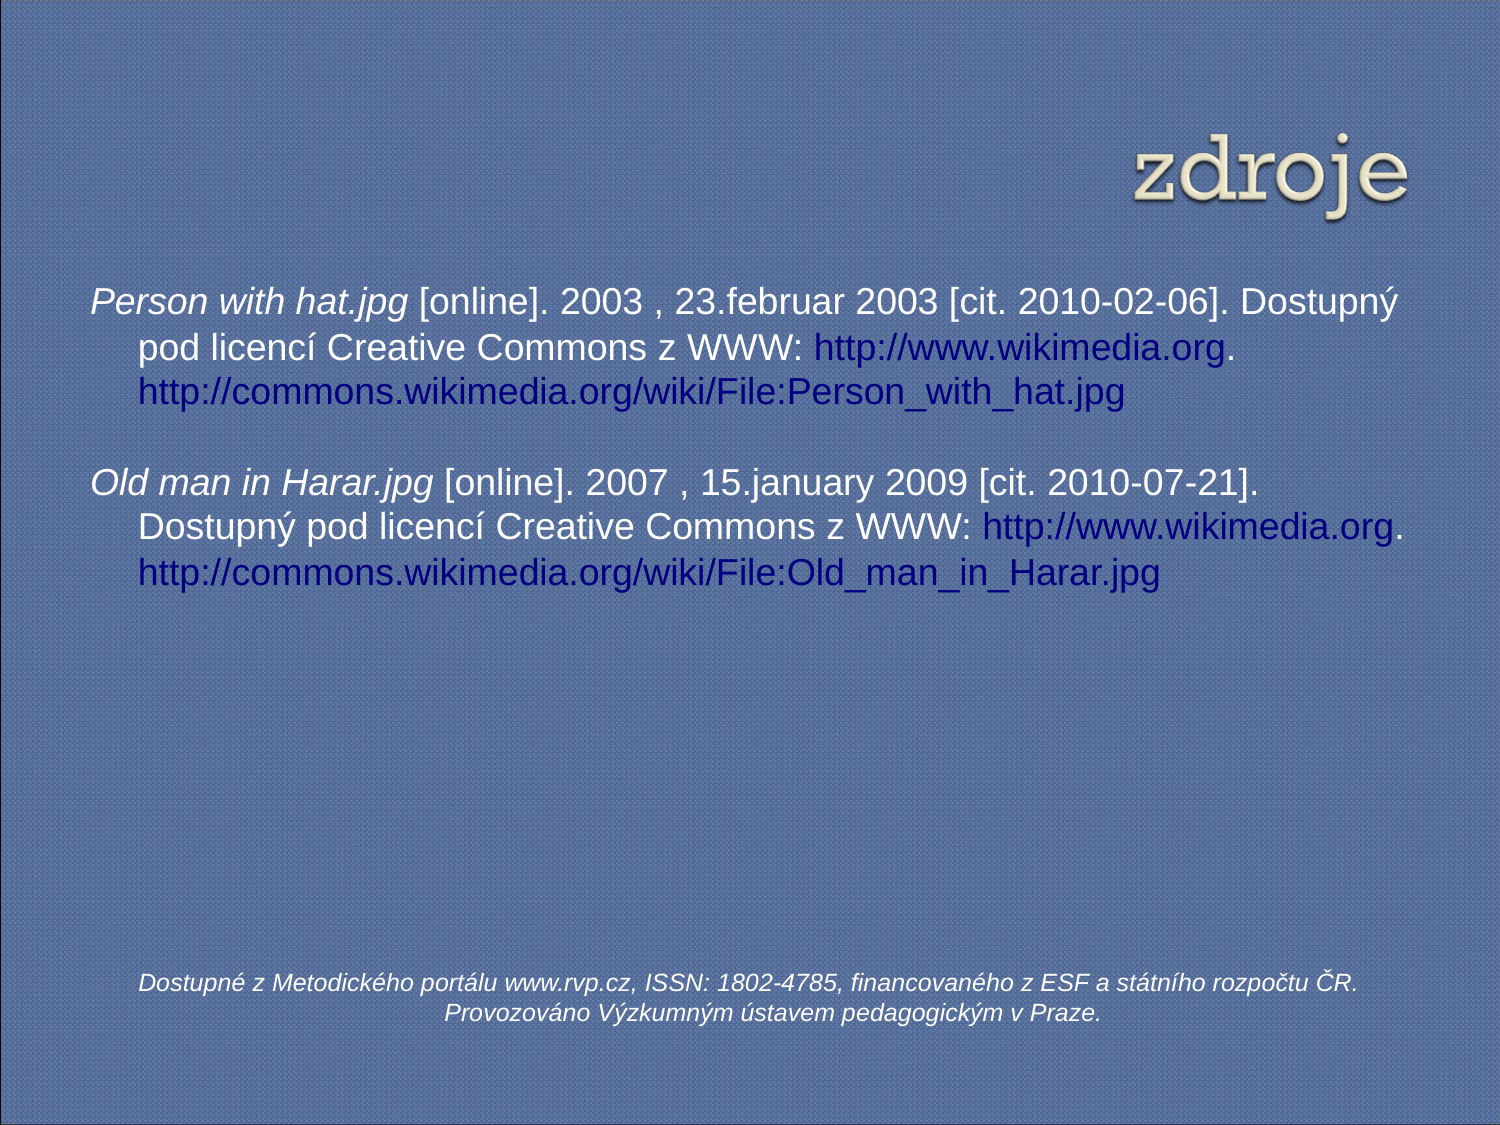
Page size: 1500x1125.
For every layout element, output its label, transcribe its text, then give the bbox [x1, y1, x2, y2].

text_box [73, 40, 1476, 233]
list Person with hat.jpg [online]. 2003 , 23.februar 2003 [cit. 2010-02-06]. Dostupný pod licencí Creative Commons z WWW: http://www.wikimedia.org. http://commons.wikimedia.org/wiki/File:Person_with_hat.jpg Old man in Harar.jpg [online]. 2007 , 15.january 2009 [cit. 2010-07-21]. Dostupný pod licencí Creative Commons z WWW: http://www.wikimedia.org. http://commons.wikimedia.org/wiki/File:Old_man_in_Harar.jpg Dostupné z Metodického portálu www.rvp.cz, ISSN: 1802-4785, financovaného z ESF a státního rozpočtu ČR. Provozováno Výzkumným ústavem pedagogickým v Praze. [75, 270, 1426, 1035]
picture [0, 0, 1500, 1125]
